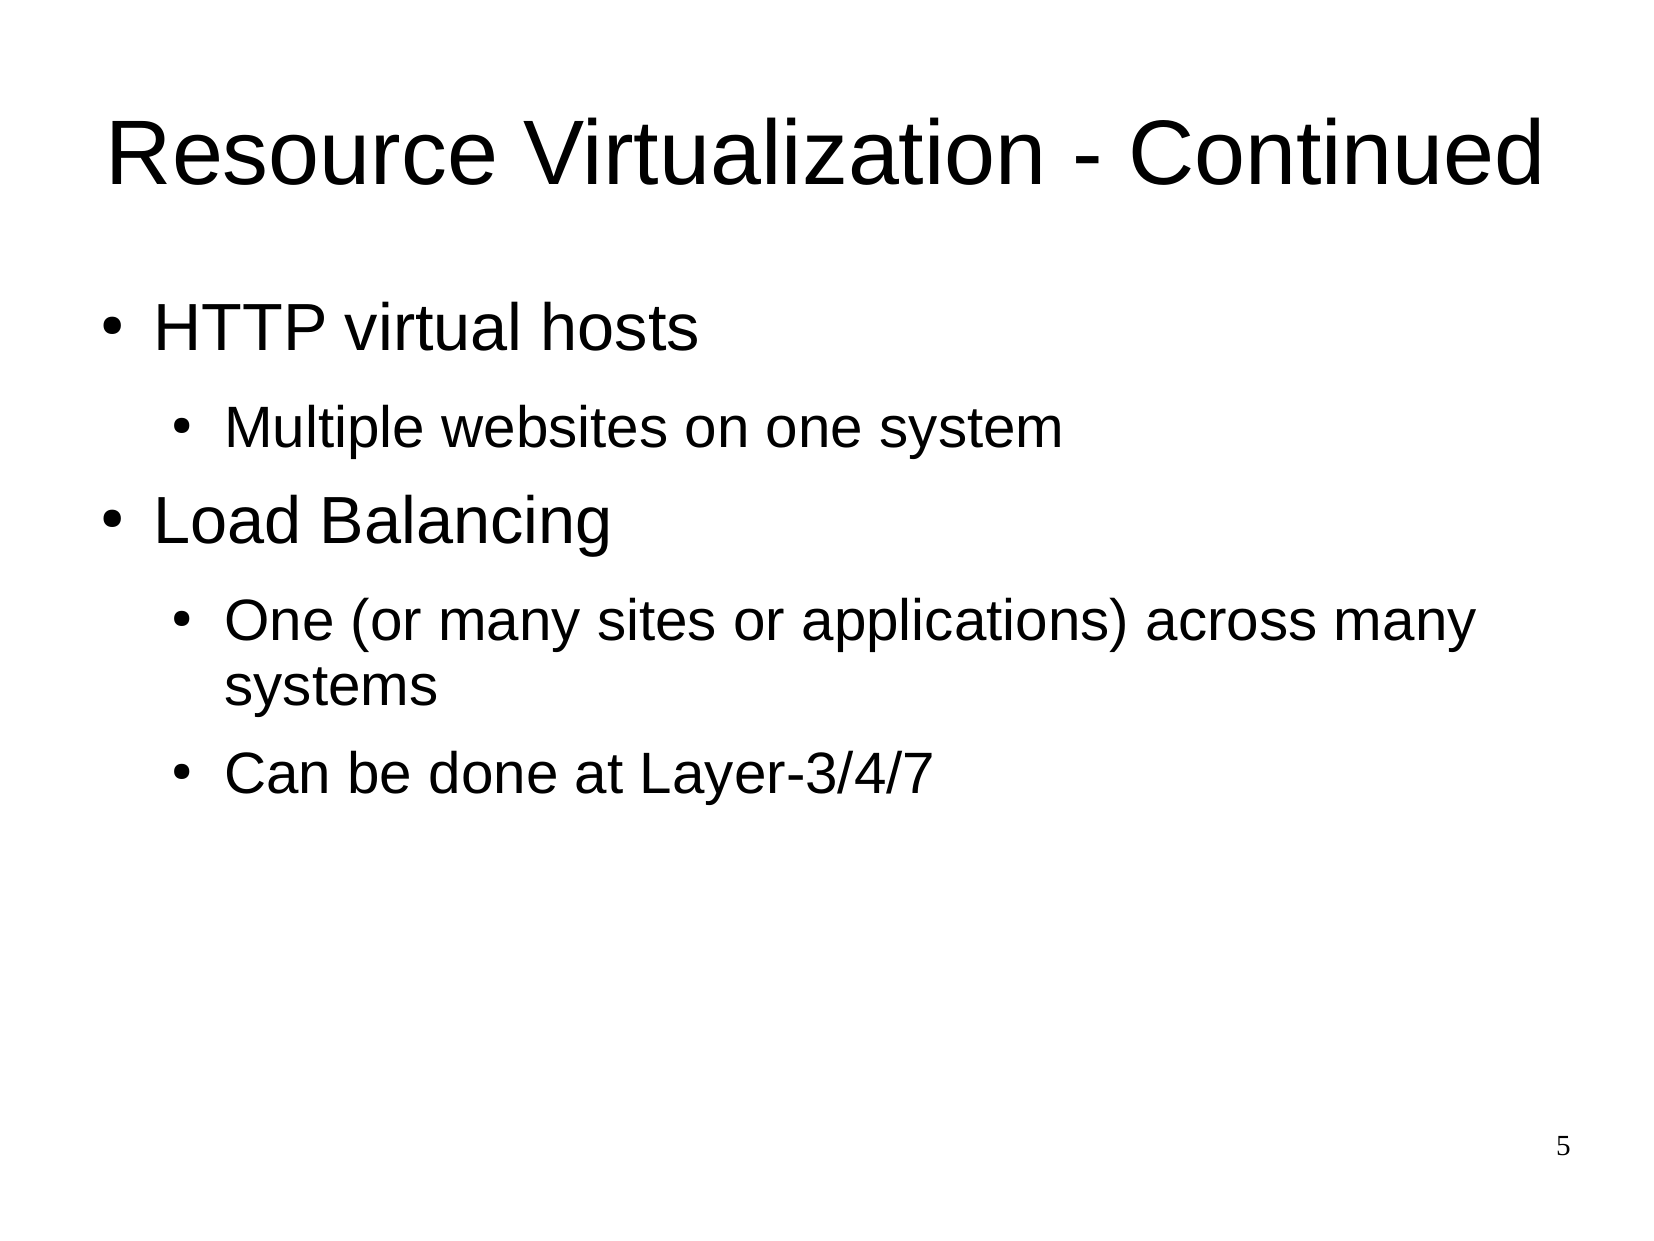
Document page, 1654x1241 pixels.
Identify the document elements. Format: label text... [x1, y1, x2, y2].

title Resource Virtualization - Continued [82, 49, 1571, 257]
list HTTP virtual hosts Multiple websites on one system Load Balancing One (or many sites or applications) across many systems Can be done at Layer-3/4/7 [82, 290, 1571, 1109]
